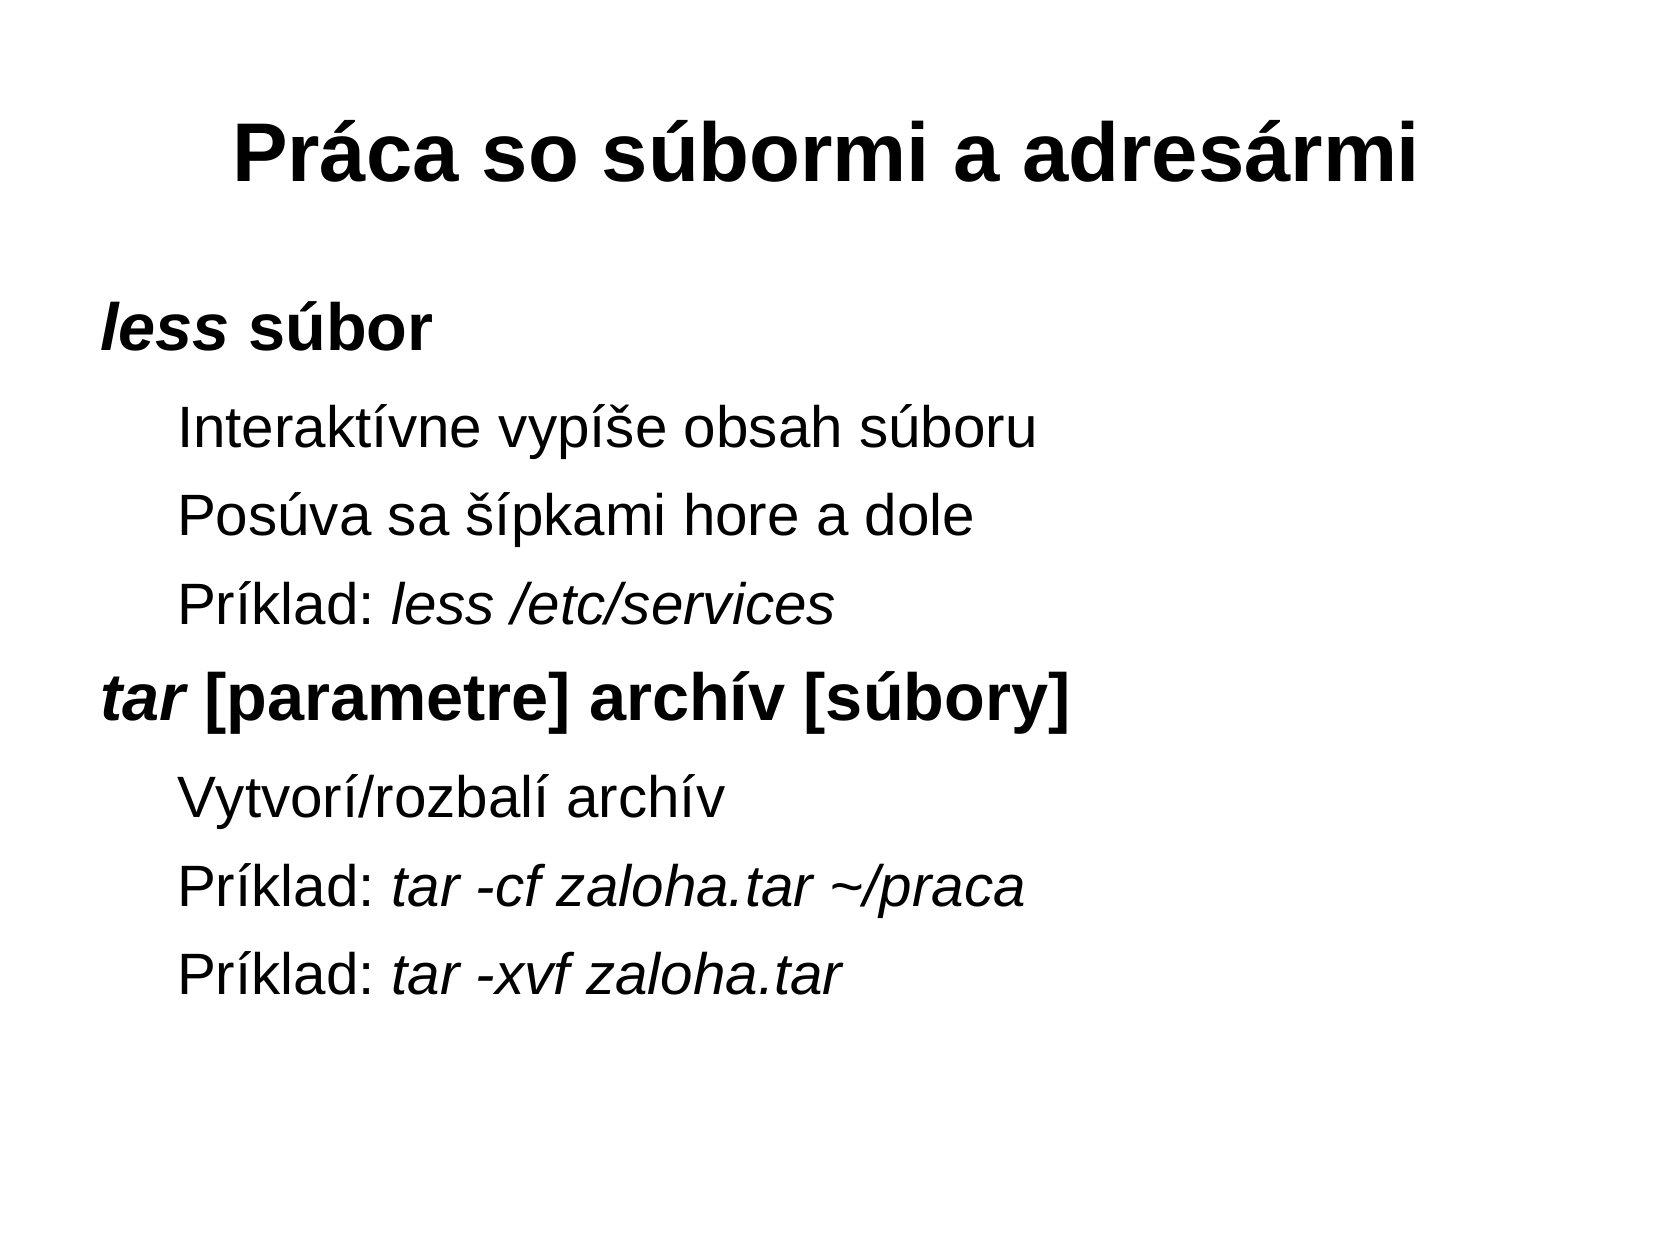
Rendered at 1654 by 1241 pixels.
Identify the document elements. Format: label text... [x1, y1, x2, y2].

title Práca so súbormi a adresármi [82, 49, 1571, 257]
list less súbor Interaktívne vypíše obsah súboru Posúva sa šípkami hore a dole Príklad: less /etc/services tar [parametre] archív [súbory] Vytvorí/rozbalí archív Príklad: tar -cf zaloha.tar ~/praca Príklad: tar -xvf zaloha.tar [82, 290, 1571, 1123]
